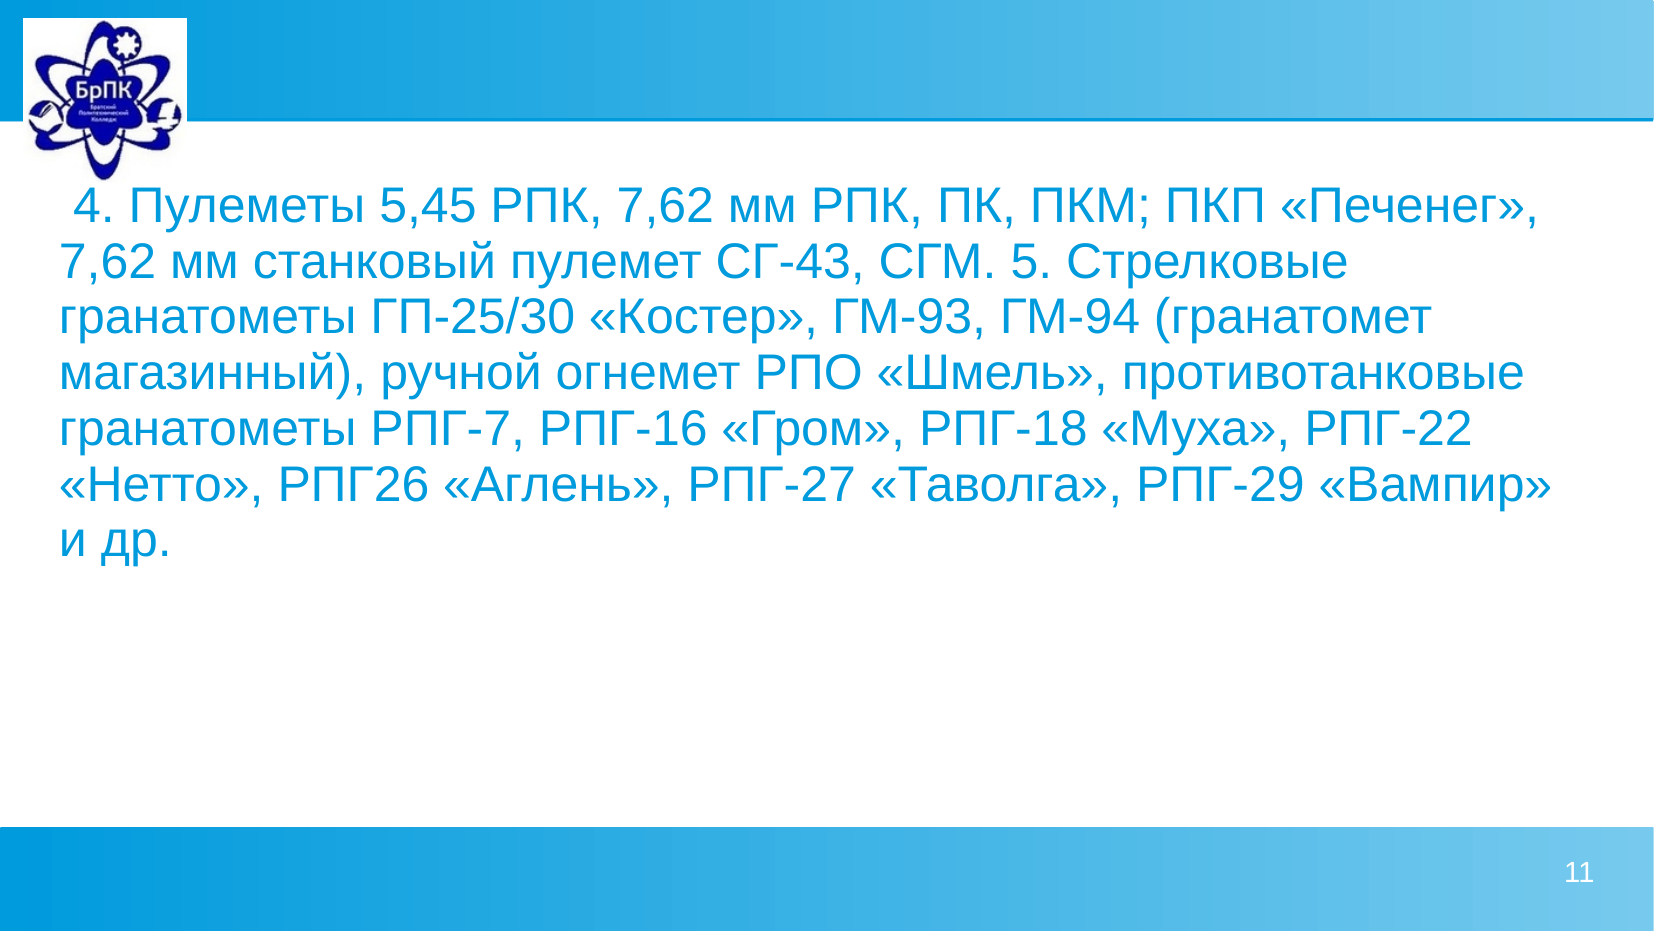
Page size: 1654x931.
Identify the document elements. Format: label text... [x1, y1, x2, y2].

list 4. Пулеметы 5,45 РПК, 7,62 мм РПК, ПК, ПКМ; ПКП «Печенег», 7,62 мм станковый пулемет СГ-43, СГМ. 5. Стрелковые гранатометы ГП-25/30 «Костер», ГМ-93, ГМ-94 (гранатомет магазинный), ручной огнемет РПО «Шмель», противотанковые гранатометы РПГ-7, РПГ-16 «Гром», РПГ-18 «Муха», РПГ-22 «Нетто», РПГ26 «Аглень», РПГ-27 «Таволга», РПГ-29 «Вампир» и др. [59, 177, 1595, 768]
picture [23, 19, 187, 183]
